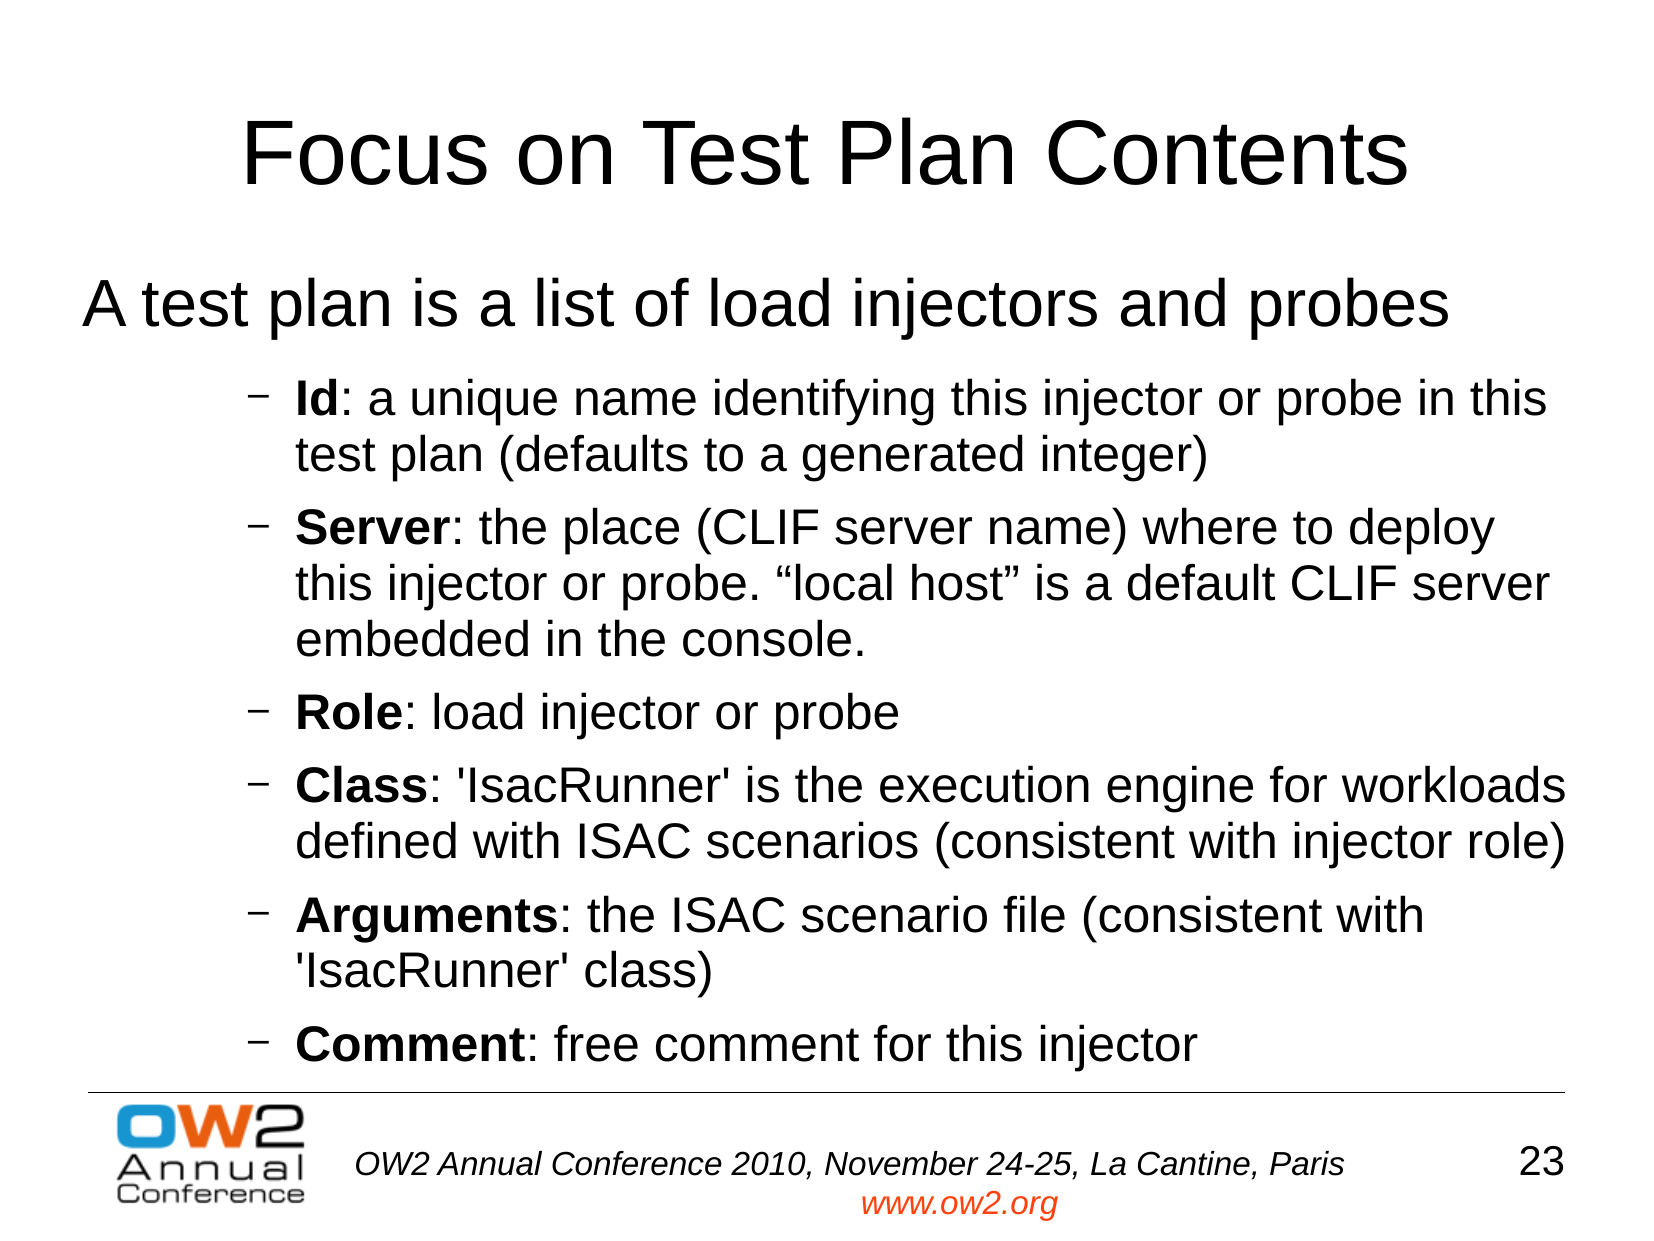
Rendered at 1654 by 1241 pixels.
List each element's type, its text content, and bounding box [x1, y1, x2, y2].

picture [88, 1097, 333, 1213]
list A test plan is a list of load injectors and probes Id: a unique name identifying this injector or probe in this test plan (defaults to a generated integer) Server: the place (CLIF server name) where to deploy this injector or probe. “local host” is a default CLIF server embedded in the console. Role: load injector or probe Class: 'IsacRunner' is the execution engine for workloads defined with ISAC scenarios (consistent with injector role) Arguments: the ISAC scenario file (consistent with 'IsacRunner' class) Comment: free comment for this injector [82, 265, 1571, 1097]
title Focus on Test Plan Contents [82, 49, 1571, 257]
